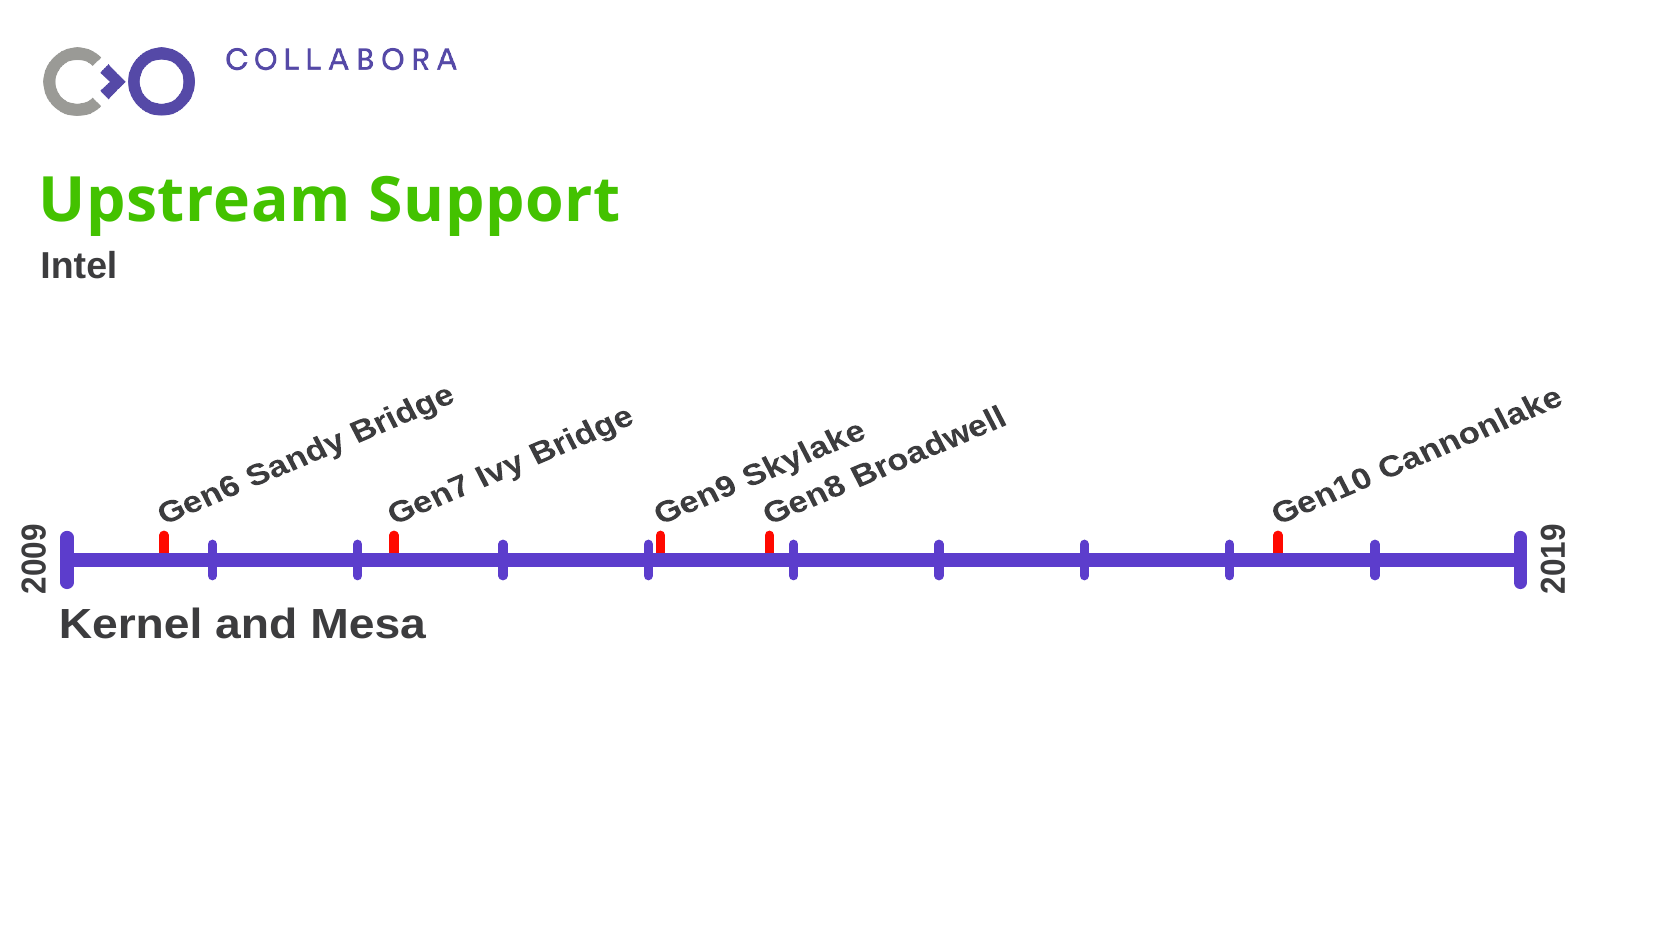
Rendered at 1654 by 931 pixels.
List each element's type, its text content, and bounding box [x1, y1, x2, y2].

picture [43, 47, 457, 116]
title Upstream Support [38, 159, 1614, 216]
text_box Intel [40, 240, 1613, 290]
picture [0, 334, 1654, 674]
